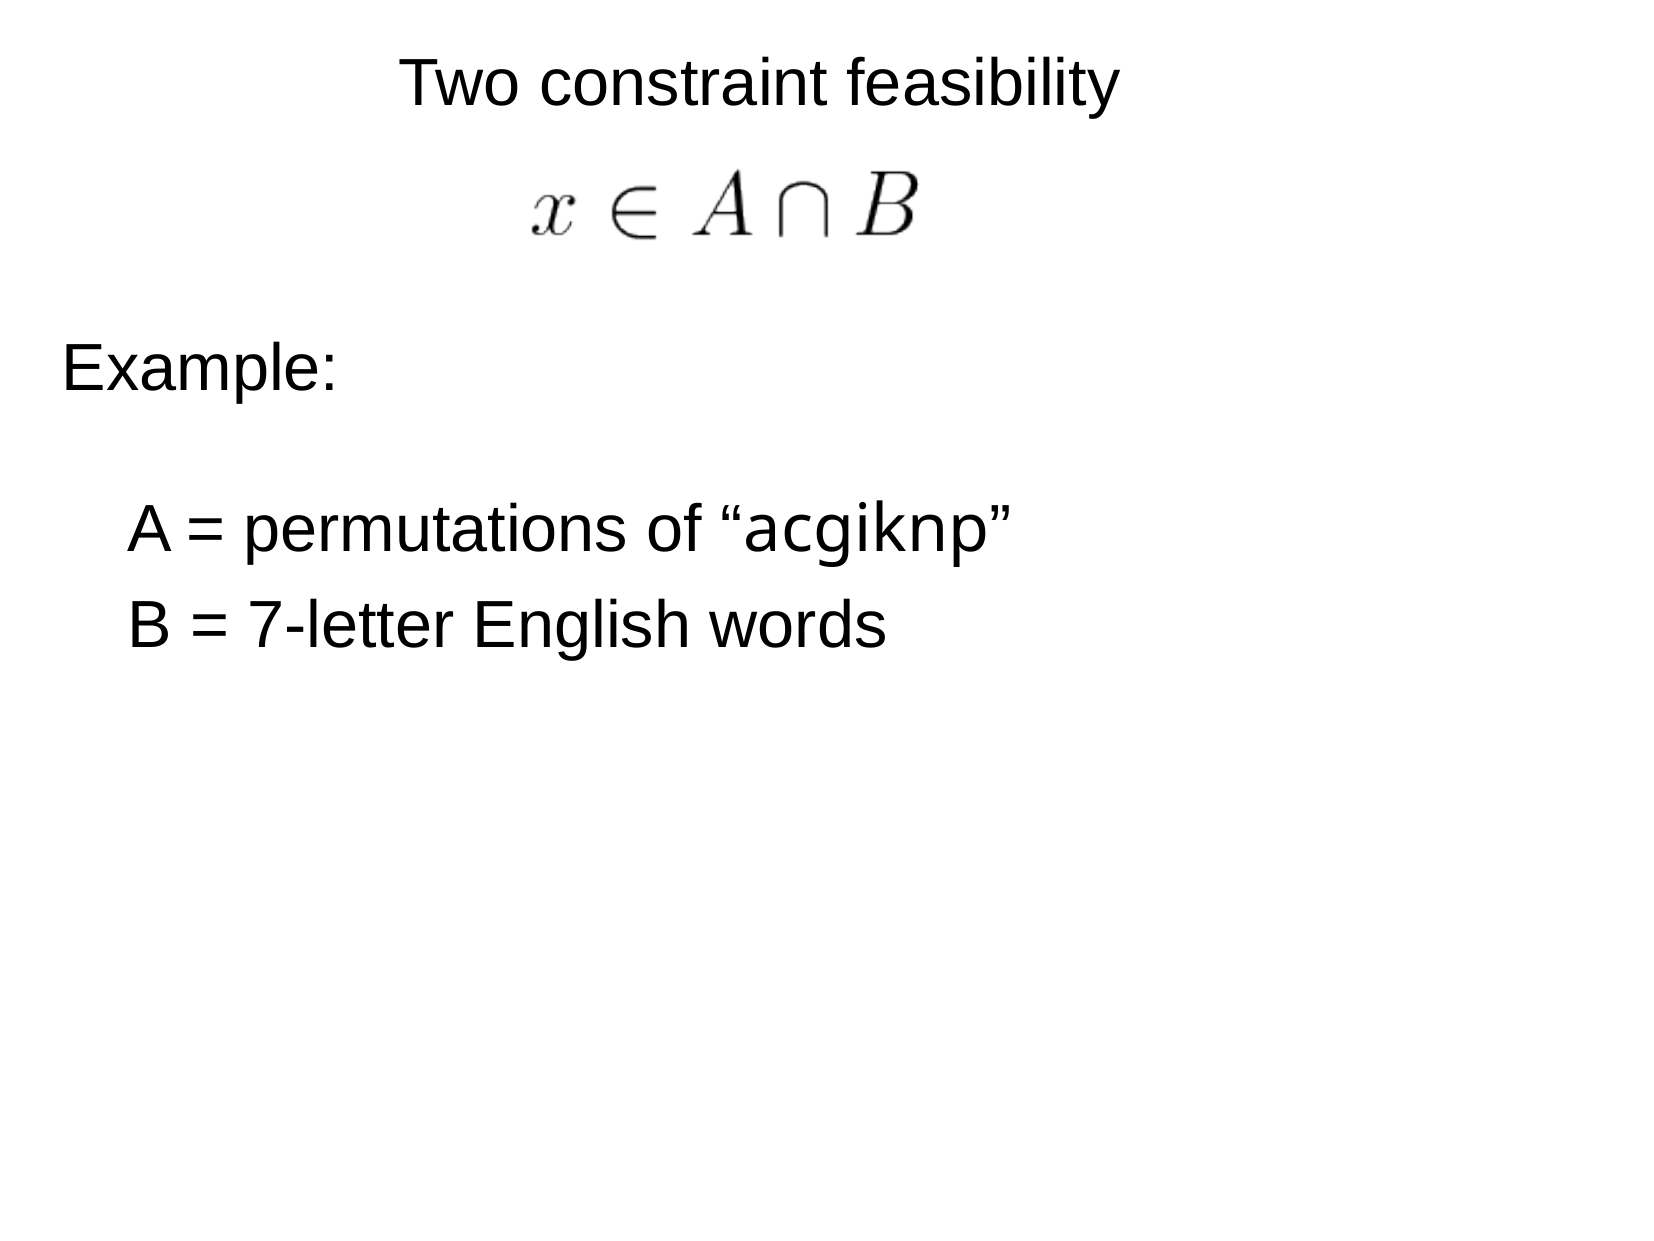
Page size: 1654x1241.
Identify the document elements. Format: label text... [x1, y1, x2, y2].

text_box B = 7-letter English words [112, 579, 1416, 669]
text_box Two constraint feasibility [384, 37, 1654, 128]
picture [530, 167, 923, 243]
text_box Example: [47, 322, 1351, 413]
text_box A = permutations of “acgiknp” [112, 472, 1416, 573]
